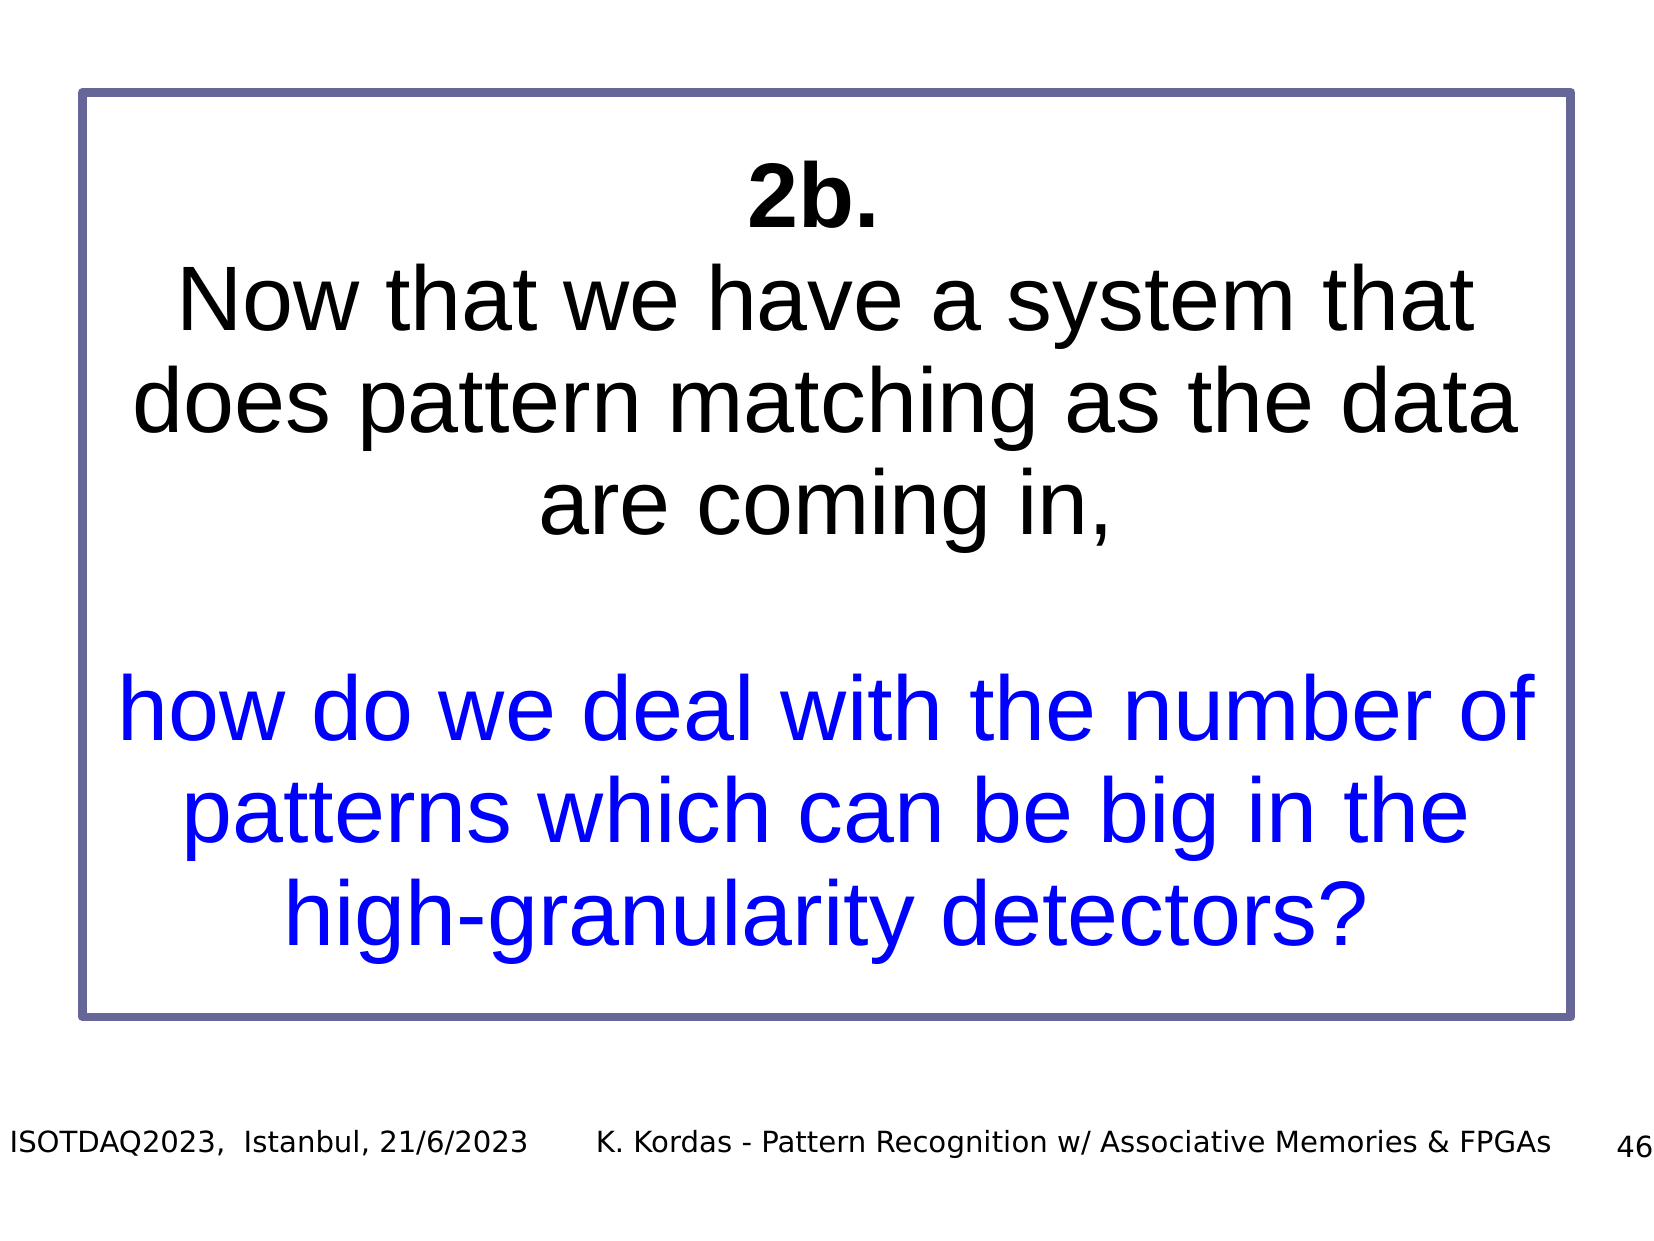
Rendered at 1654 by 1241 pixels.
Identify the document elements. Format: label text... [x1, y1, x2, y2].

title 2b. Now that we have a system that does pattern matching as the data are coming in, how do we deal with the number of patterns which can be big in the high-granularity detectors? [82, 92, 1571, 1017]
